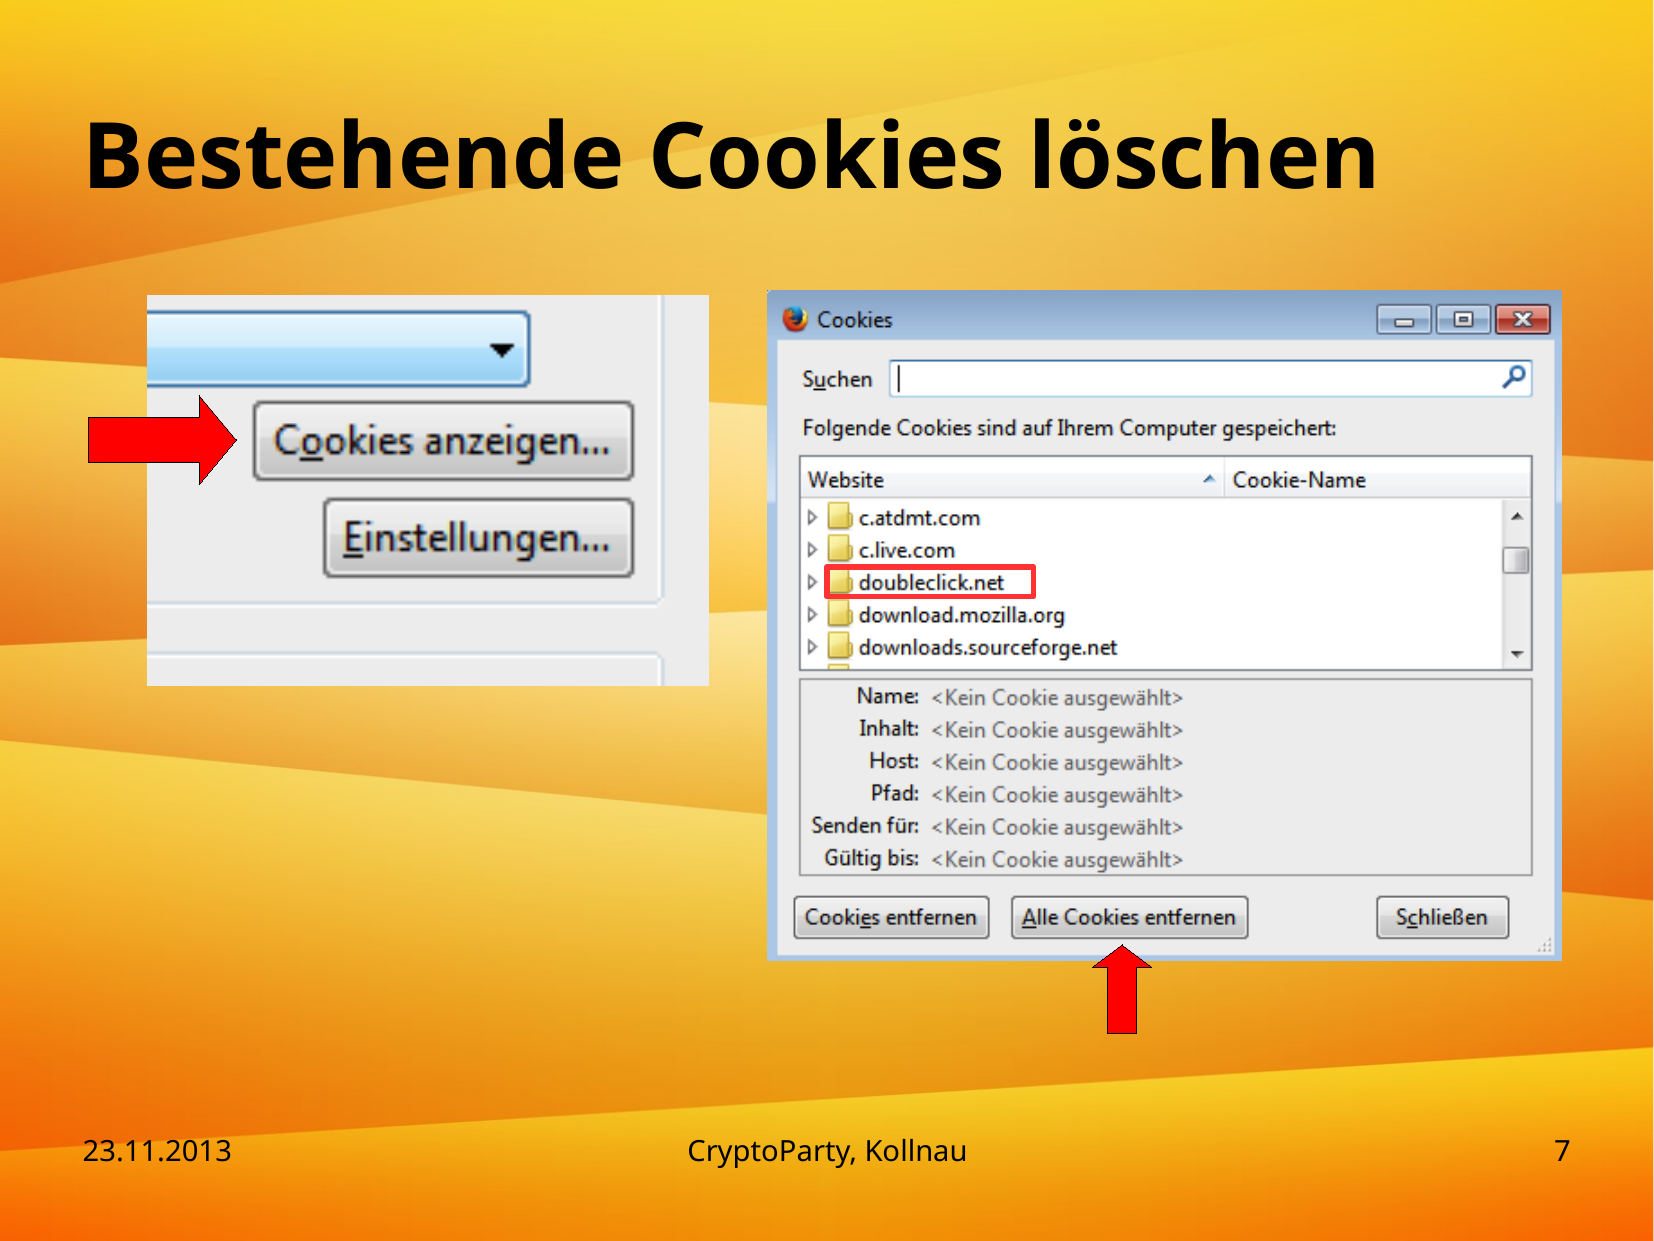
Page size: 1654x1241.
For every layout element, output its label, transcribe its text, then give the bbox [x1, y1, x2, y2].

text_box [1092, 944, 1152, 1034]
picture [0, 0, 1654, 1241]
title Bestehende Cookies löschen [82, 49, 1571, 257]
text_box [88, 395, 237, 485]
